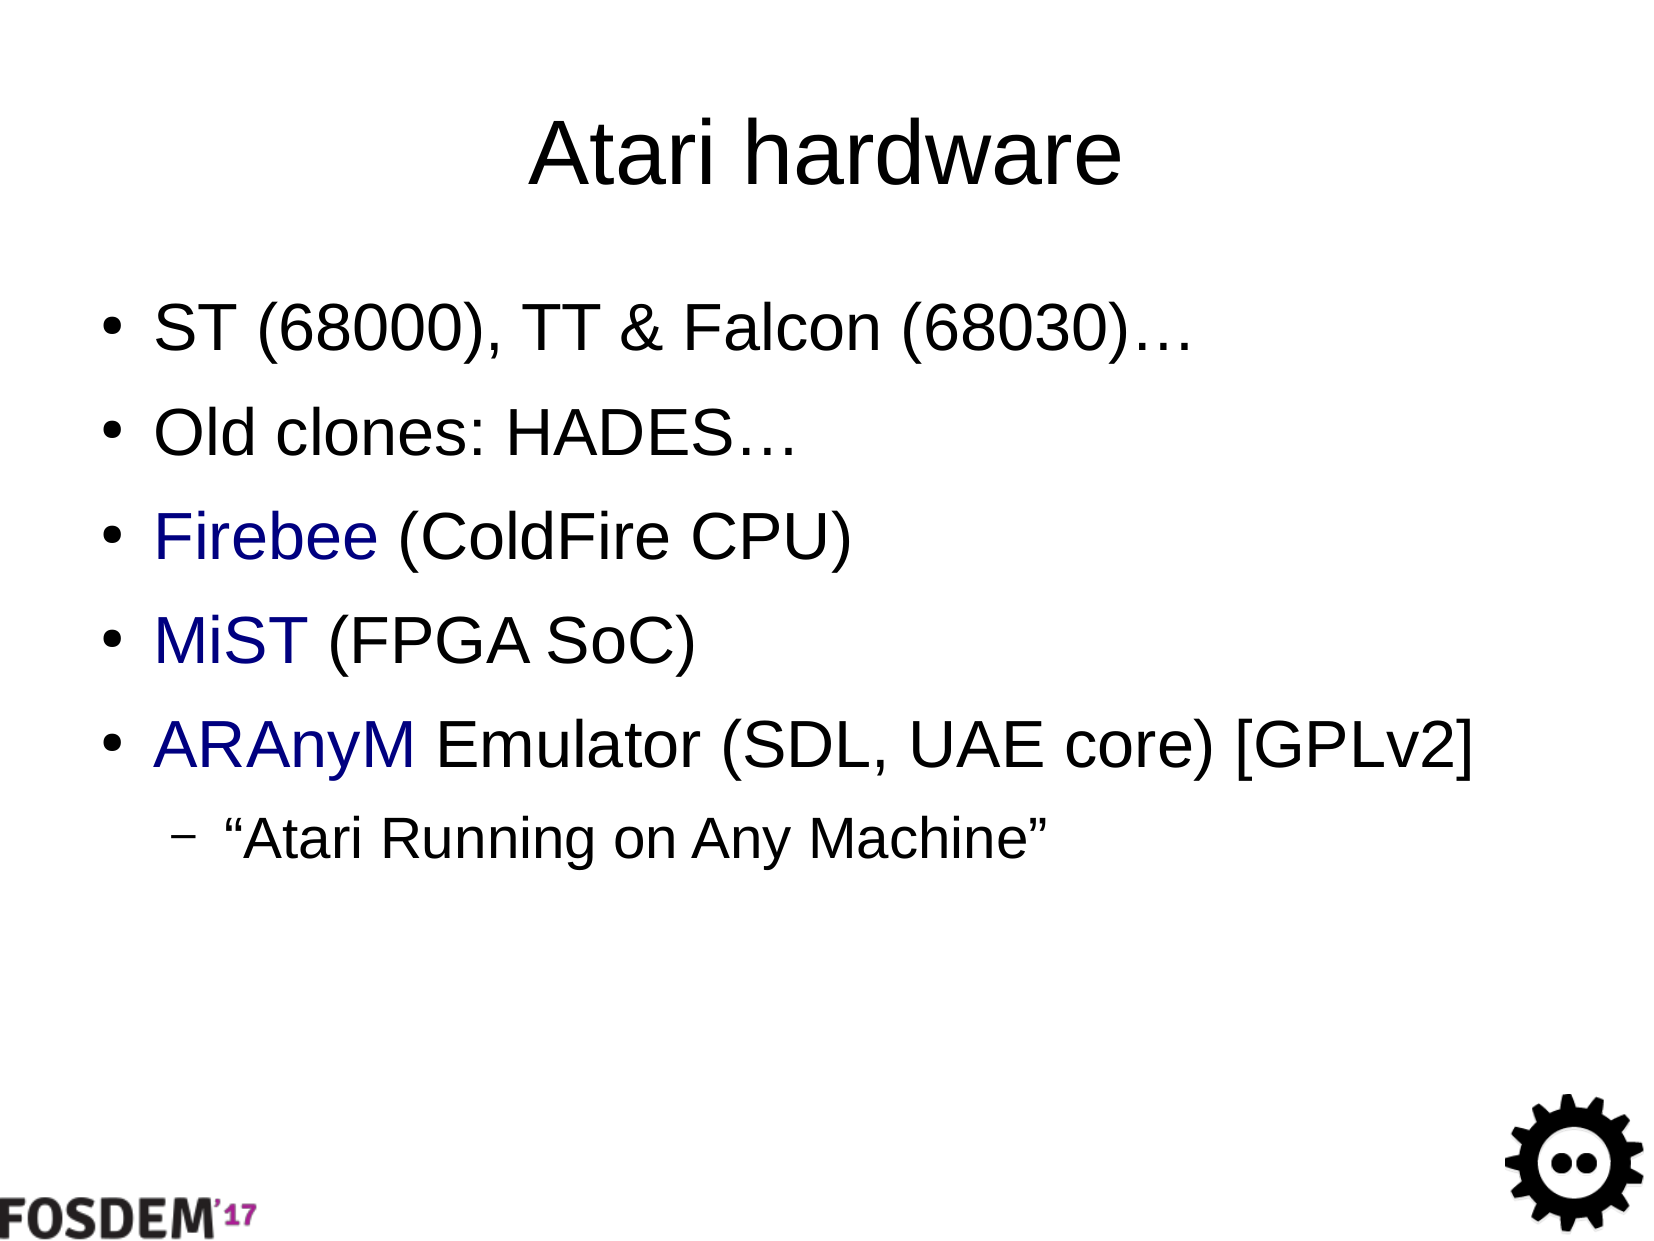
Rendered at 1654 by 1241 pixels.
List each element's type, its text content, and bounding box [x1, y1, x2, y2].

title Atari hardware [82, 49, 1571, 257]
picture [1505, 1094, 1648, 1235]
list ST (68000), TT & Falcon (68030)… Old clones: HADES… Firebee (ColdFire CPU) MiST (FPGA SoC) ARAnyM Emulator (SDL, UAE core) [GPLv2] “Atari Running on Any Machine” [82, 290, 1571, 1010]
picture [0, 1196, 258, 1241]
